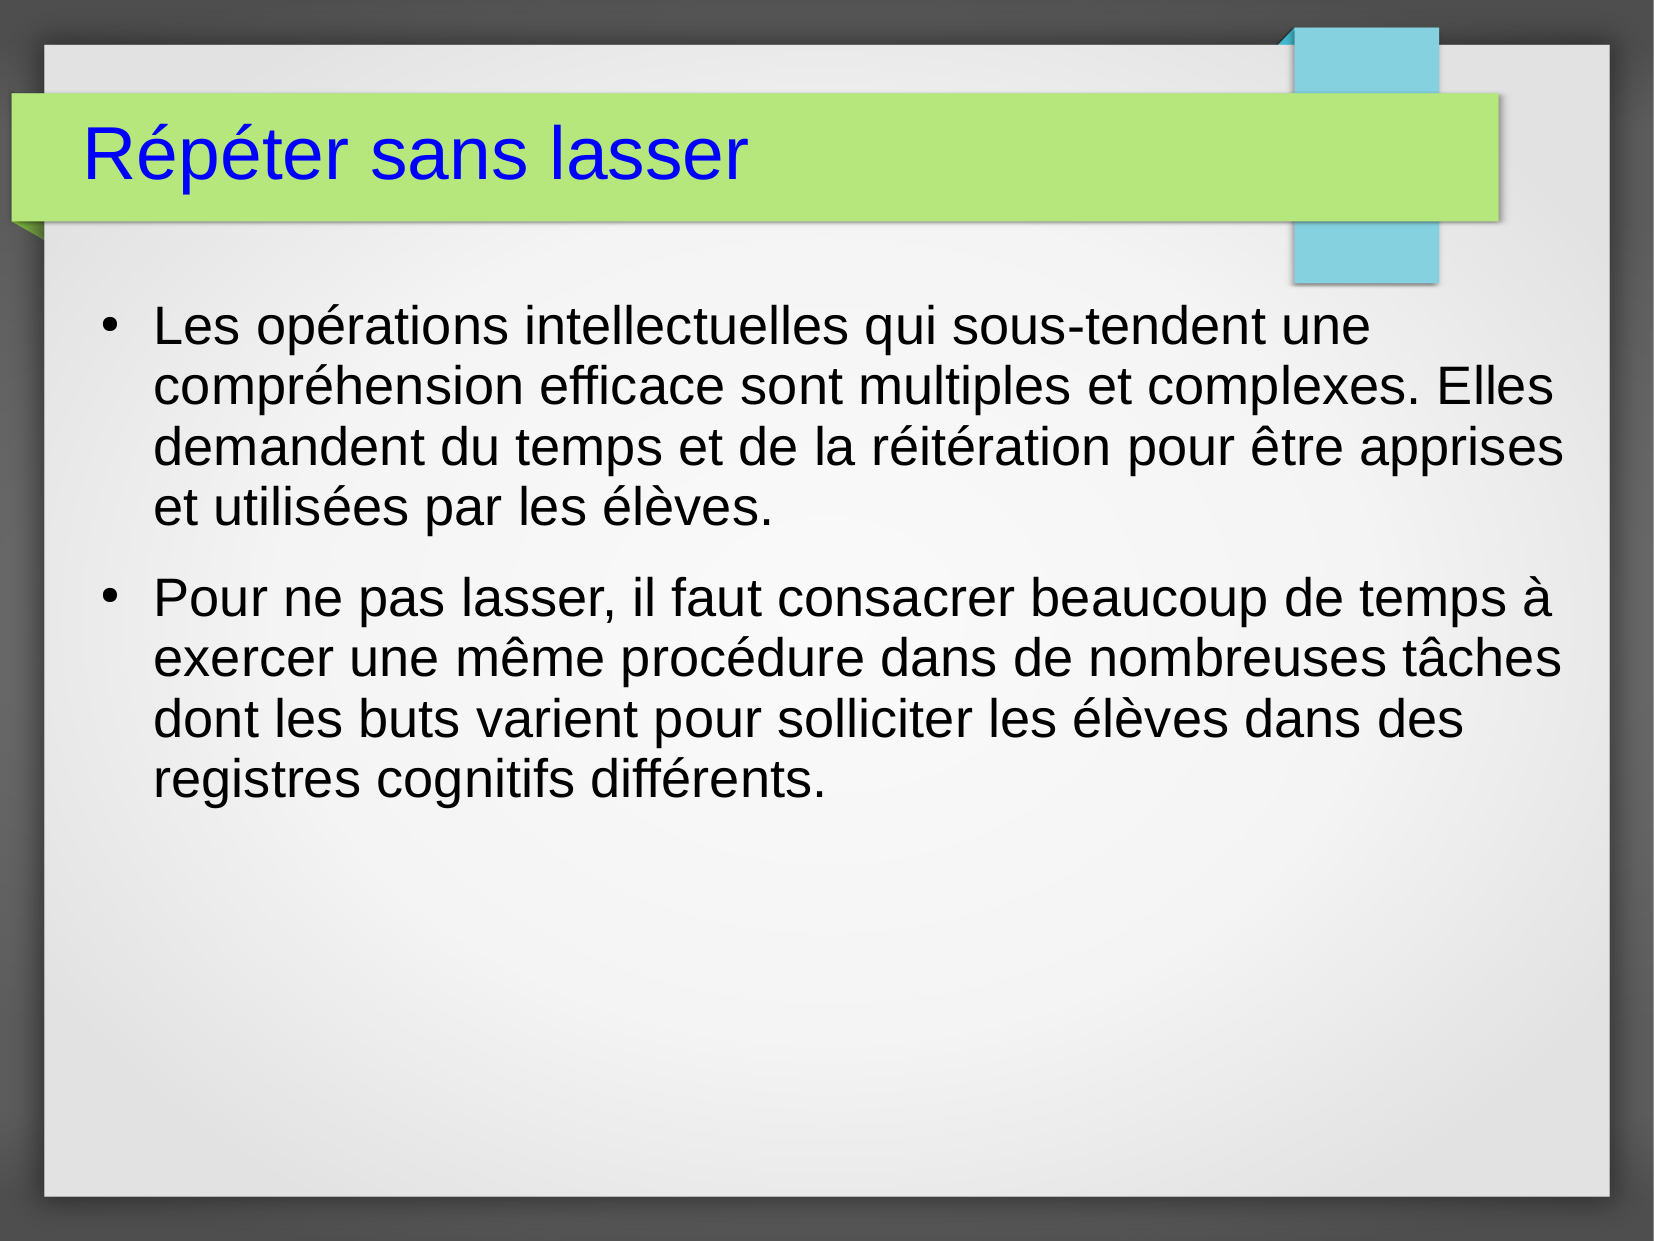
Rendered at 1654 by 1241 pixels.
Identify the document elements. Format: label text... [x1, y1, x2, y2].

picture [0, 0, 1654, 1241]
title Répéter sans lasser [82, 94, 1264, 213]
list Les opérations intellectuelles qui sous-tendent une compréhension efficace sont multiples et complexes. Elles demandent du temps et de la réitération pour être apprises et utilisées par les élèves. Pour ne pas lasser, il faut consacrer beaucoup de temps à exercer une même procédure dans de nombreuses tâches dont les buts varient pour solliciter les élèves dans des registres cognitifs différents. [82, 295, 1571, 1015]
